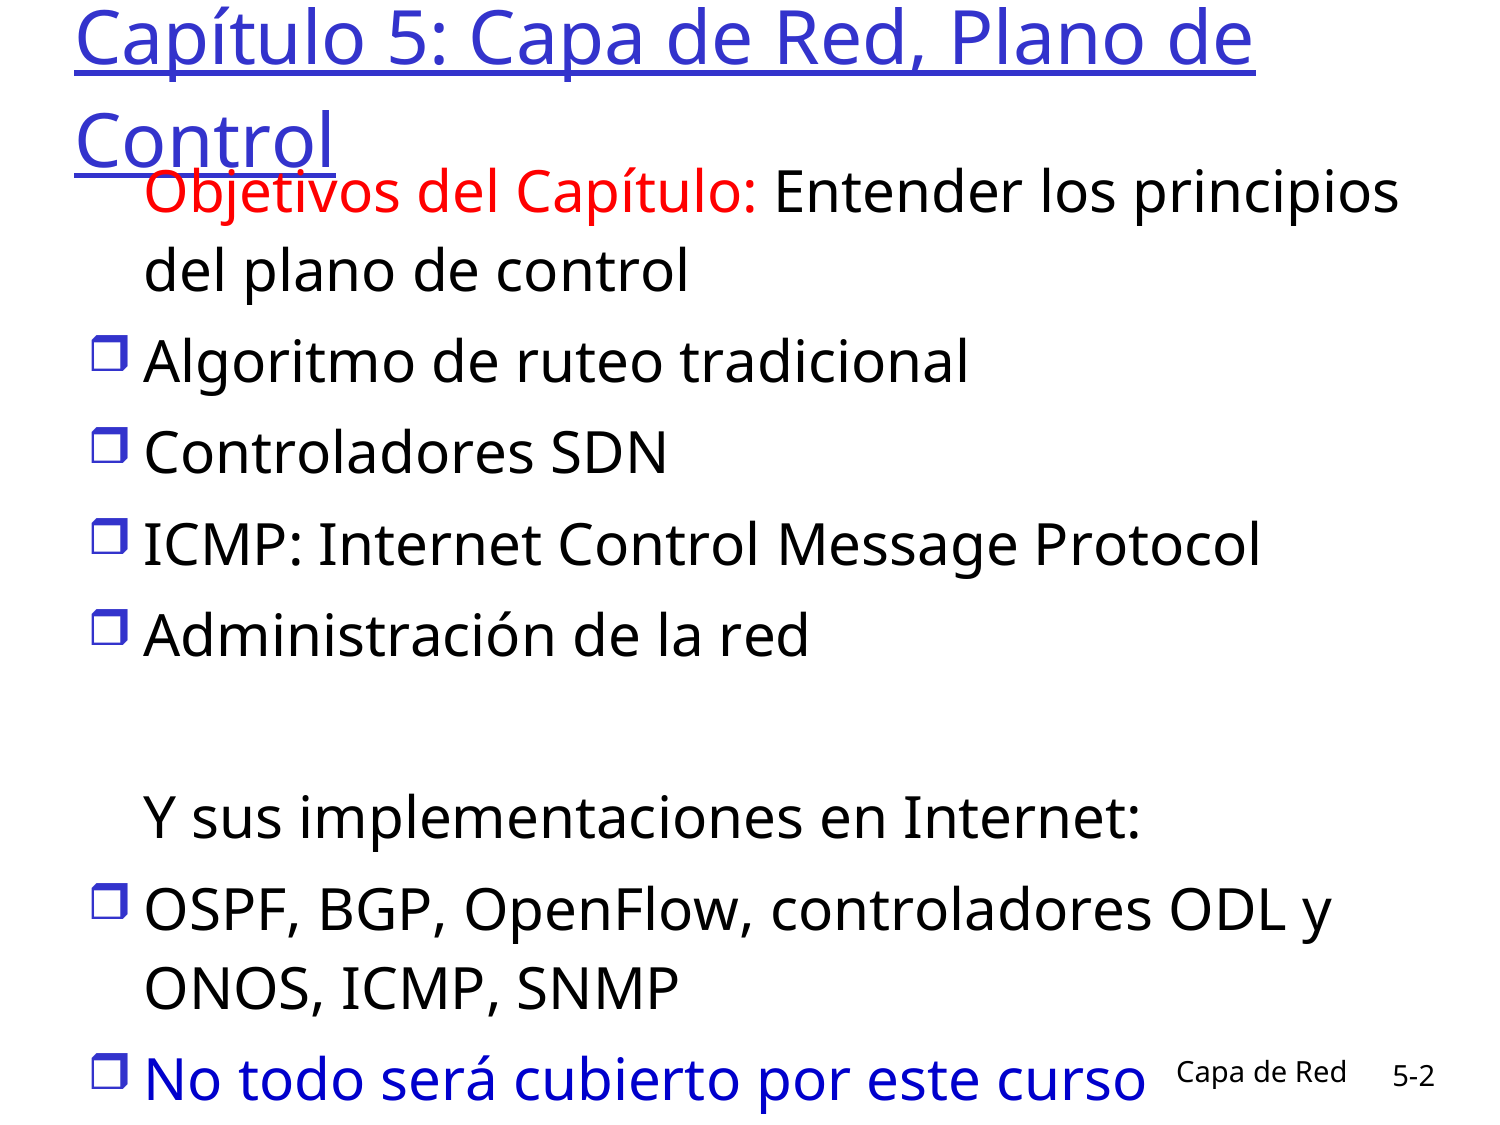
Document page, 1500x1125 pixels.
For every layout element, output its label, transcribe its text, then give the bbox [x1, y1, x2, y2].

title Capítulo 5: Capa de Red, Plano de Control [74, 23, 1473, 150]
list Objetivos del Capítulo: Entender los principios del plano de control Algoritmo de ruteo tradicional Controladores SDN ICMP: Internet Control Message Protocol Administración de la red Y sus implementaciones en Internet: OSPF, BGP, OpenFlow, controladores ODL y ONOS, ICMP, SNMP No todo será cubierto por este curso [87, 149, 1463, 1054]
